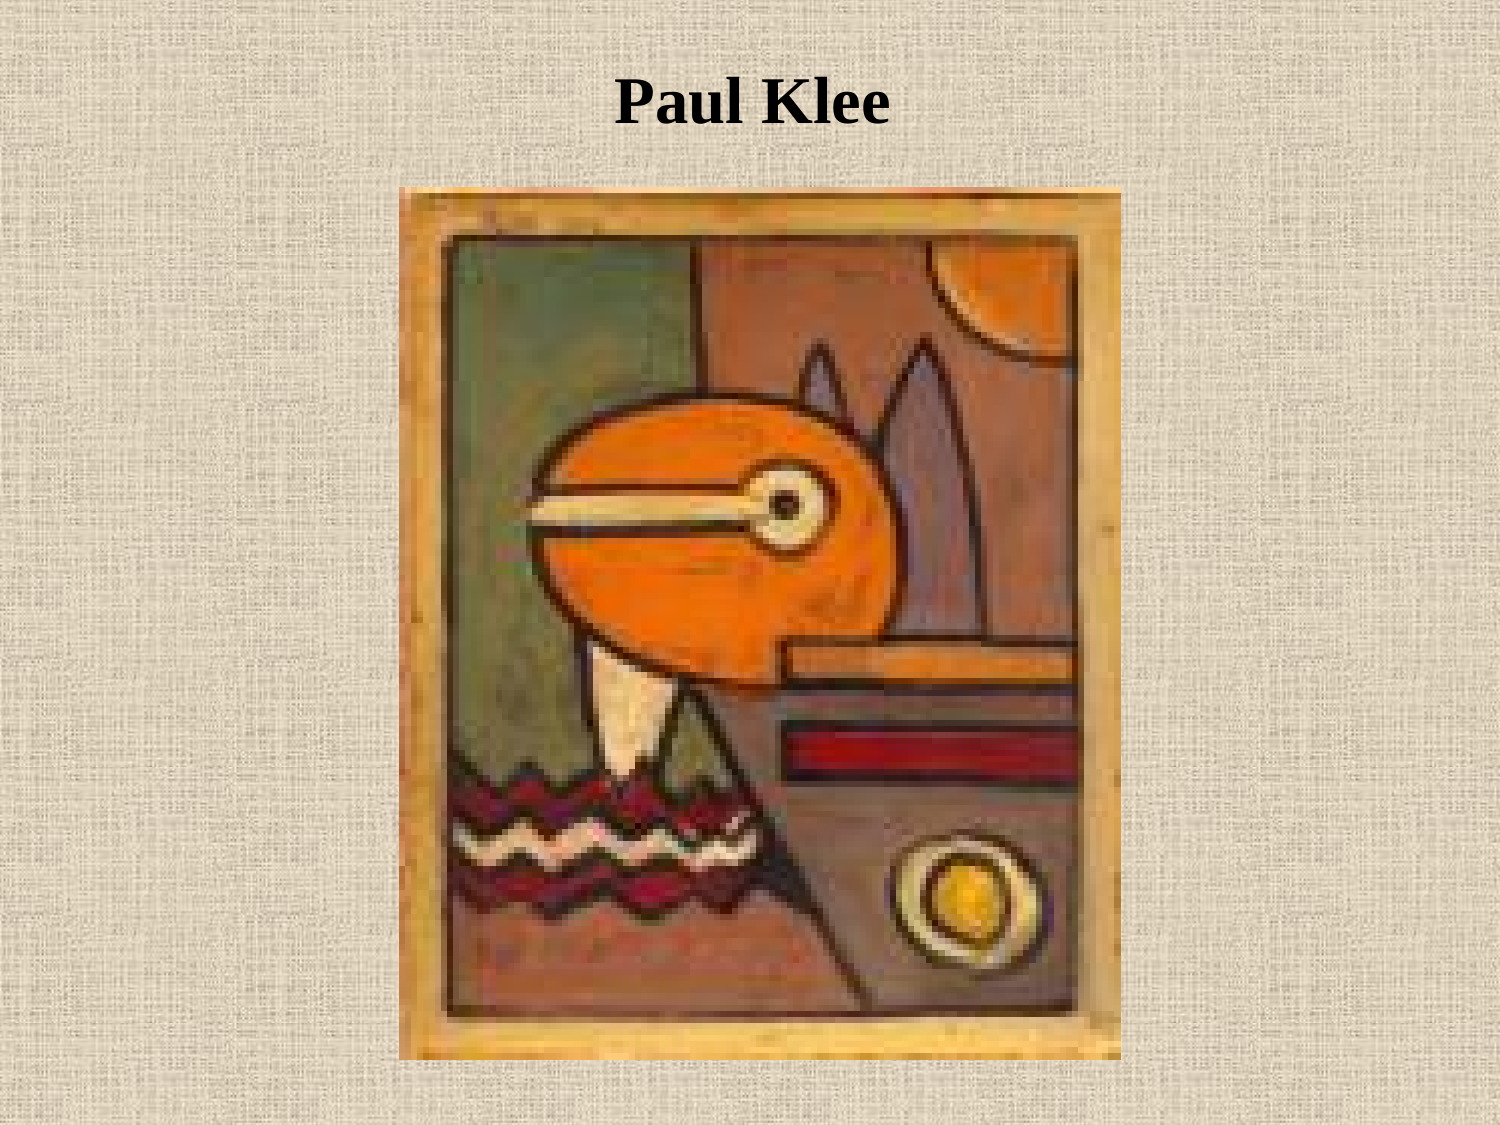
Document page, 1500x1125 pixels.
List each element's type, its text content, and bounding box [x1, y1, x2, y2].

picture [0, 0, 1500, 1125]
text_box Paul Klee [599, 49, 906, 145]
